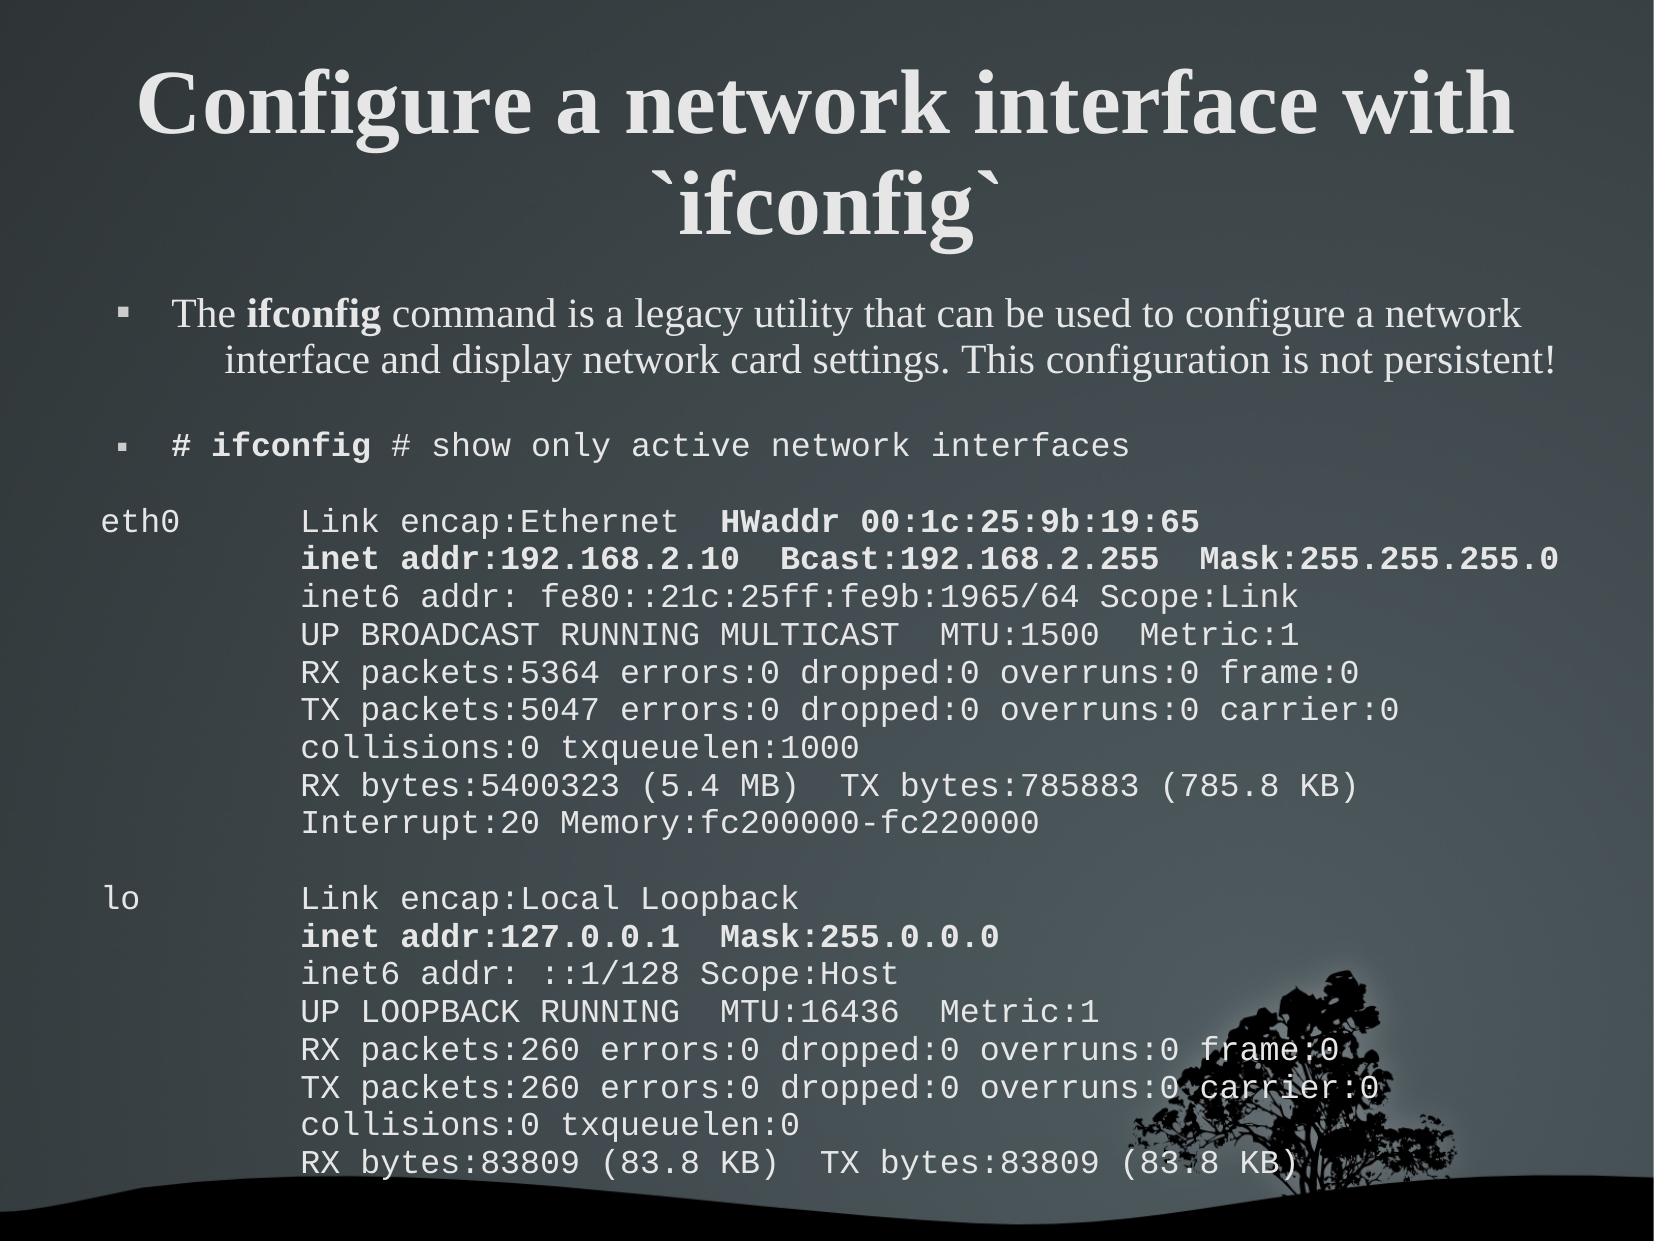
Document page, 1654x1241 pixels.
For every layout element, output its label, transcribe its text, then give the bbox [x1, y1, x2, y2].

list The ifconfig command is a legacy utility that can be used to configure a network interface and display network card settings. This configuration is not persistent! # ifconfig # show only active network interfaces eth0 Link encap:Ethernet HWaddr 00:1c:25:9b:19:65 inet addr:192.168.2.10 Bcast:192.168.2.255 Mask:255.255.255.0 inet6 addr: fe80::21c:25ff:fe9b:1965/64 Scope:Link UP BROADCAST RUNNING MULTICAST MTU:1500 Metric:1 RX packets:5364 errors:0 dropped:0 overruns:0 frame:0 TX packets:5047 errors:0 dropped:0 overruns:0 carrier:0 collisions:0 txqueuelen:1000 RX bytes:5400323 (5.4 MB) TX bytes:785883 (785.8 KB) Interrupt:20 Memory:fc200000-fc220000 lo Link encap:Local Loopback inet addr:127.0.0.1 Mask:255.0.0.0 inet6 addr: ::1/128 Scope:Host UP LOOPBACK RUNNING MTU:16436 Metric:1 RX packets:260 errors:0 dropped:0 overruns:0 frame:0 TX packets:260 errors:0 dropped:0 overruns:0 carrier:0 collisions:0 txqueuelen:0 RX bytes:83809 (83.8 KB) TX bytes:83809 (83.8 KB) [82, 290, 1571, 1211]
picture [0, 0, 1654, 1241]
title Configure a network interface with `ifconfig` [82, 49, 1571, 257]
